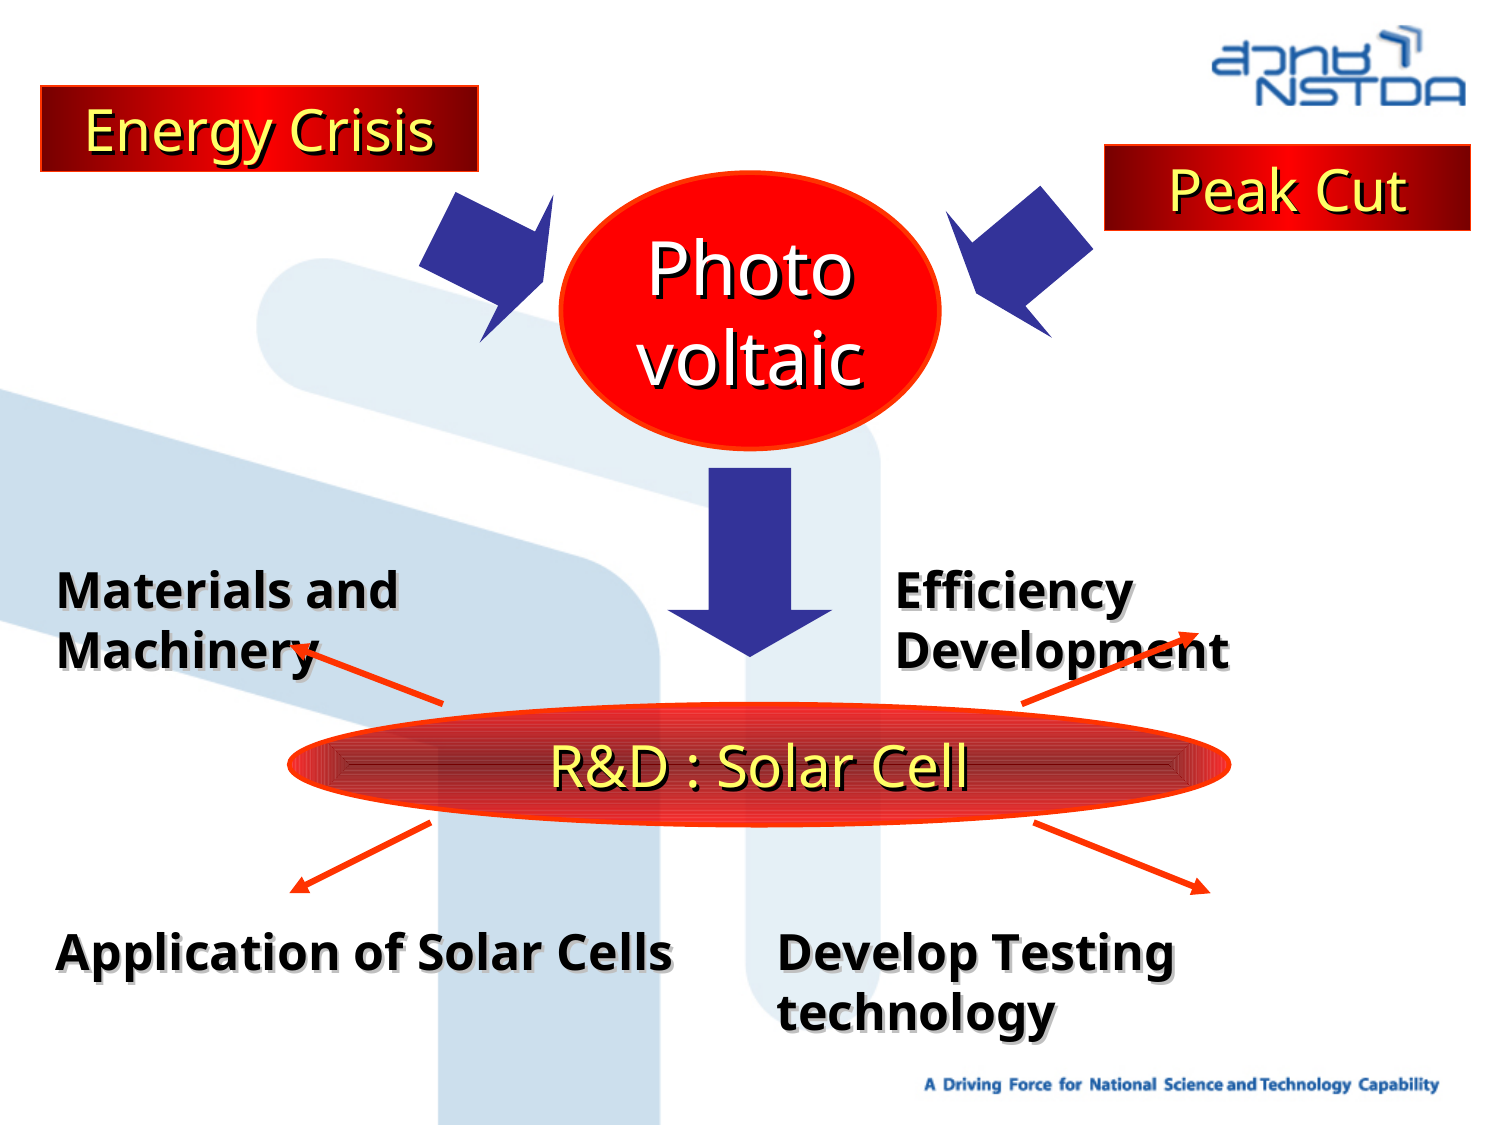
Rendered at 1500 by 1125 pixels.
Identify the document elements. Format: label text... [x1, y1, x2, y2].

text_box R&D : Solar Cell [289, 704, 1230, 826]
text_box [667, 467, 833, 658]
text_box Peak Cut [1104, 145, 1471, 231]
text_box [418, 191, 554, 343]
text_box Application of Solar Cells [41, 912, 691, 989]
text_box Energy Crisis [41, 85, 479, 172]
text_box Efficiency Development [879, 550, 1495, 687]
text_box Develop Testing technology [761, 912, 1472, 1049]
text_box [945, 185, 1094, 338]
text_box Photo voltaic [560, 172, 940, 449]
text_box Materials and Machinery [41, 550, 656, 687]
picture [0, 0, 1500, 1125]
